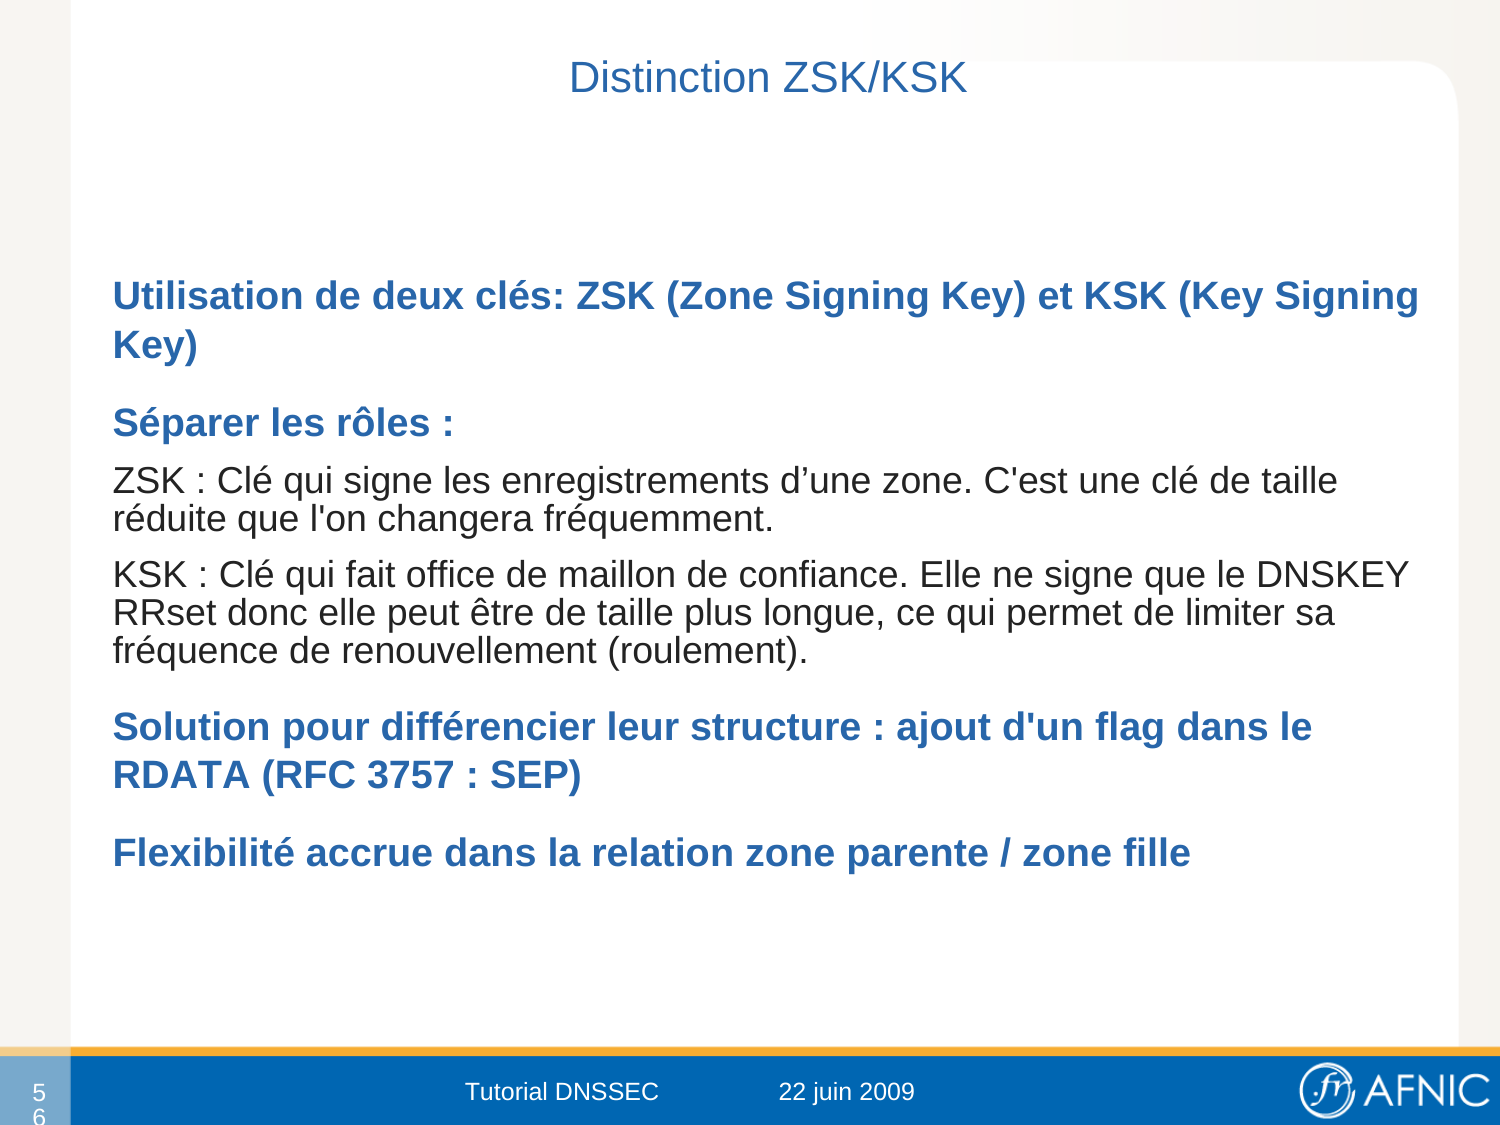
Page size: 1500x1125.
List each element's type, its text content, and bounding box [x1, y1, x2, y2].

list Utilisation de deux clés: ZSK (Zone Signing Key) et KSK (Key Signing Key) Séparer les rôles : ZSK : Clé qui signe les enregistrements d’une zone. C'est une clé de taille réduite que l'on changera fréquemment. KSK : Clé qui fait office de maillon de confiance. Elle ne signe que le DNSKEY RRset donc elle peut être de taille plus longue, ce qui permet de limiter sa fréquence de renouvellement (roulement). Solution pour différencier leur structure : ajout d'un flag dans le RDATA (RFC 3757 : SEP) Flexibilité accrue dans la relation zone parente / zone fille [112, 266, 1426, 975]
title Distinction ZSK/KSK [112, 12, 1426, 138]
picture [0, 0, 1500, 1125]
picture [36, 1117, 43, 1124]
